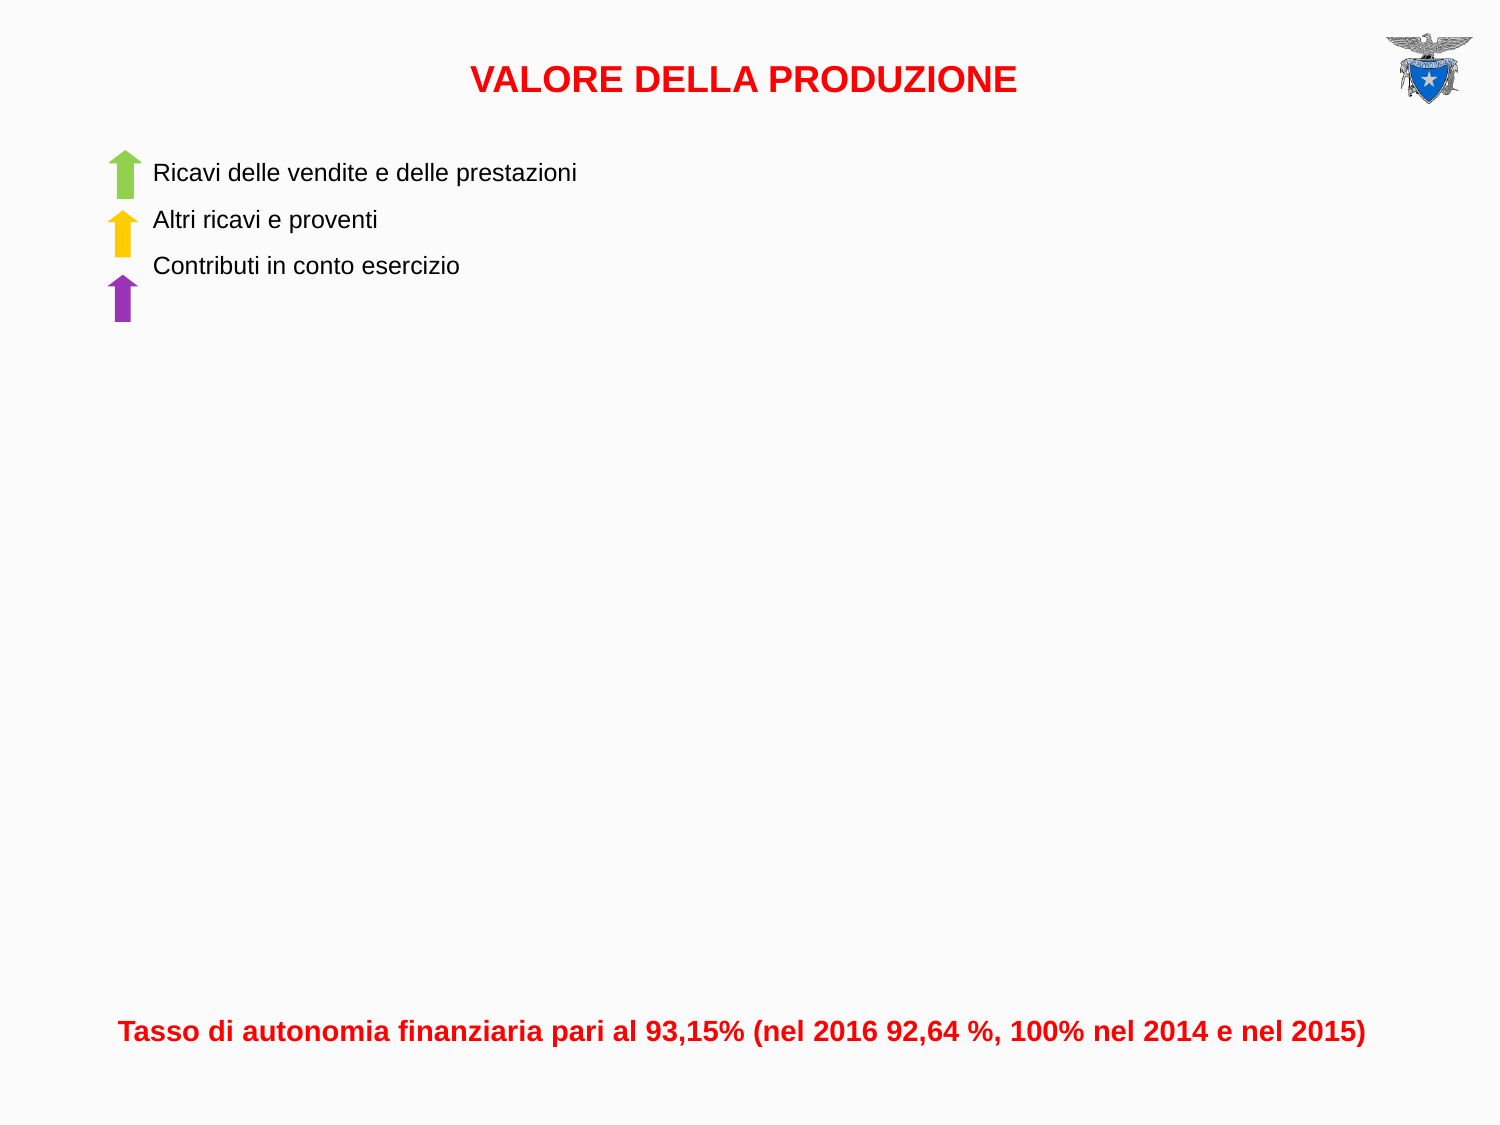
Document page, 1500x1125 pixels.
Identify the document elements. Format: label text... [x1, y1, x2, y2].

text_box Tasso di autonomia finanziaria pari al 93,15% (nel 2016 92,64 %, 100% nel 2014 e nel 2015) [101, 1007, 1393, 1059]
text_box Ricavi delle vendite e delle prestazioni Altri ricavi e proventi Contributi in conto esercizio [138, 151, 609, 313]
picture [1382, 29, 1477, 112]
text_box [107, 274, 139, 322]
text_box VALORE DELLA PRODUZIONE [253, 54, 1235, 104]
text_box [109, 150, 141, 199]
text_box [107, 210, 139, 258]
